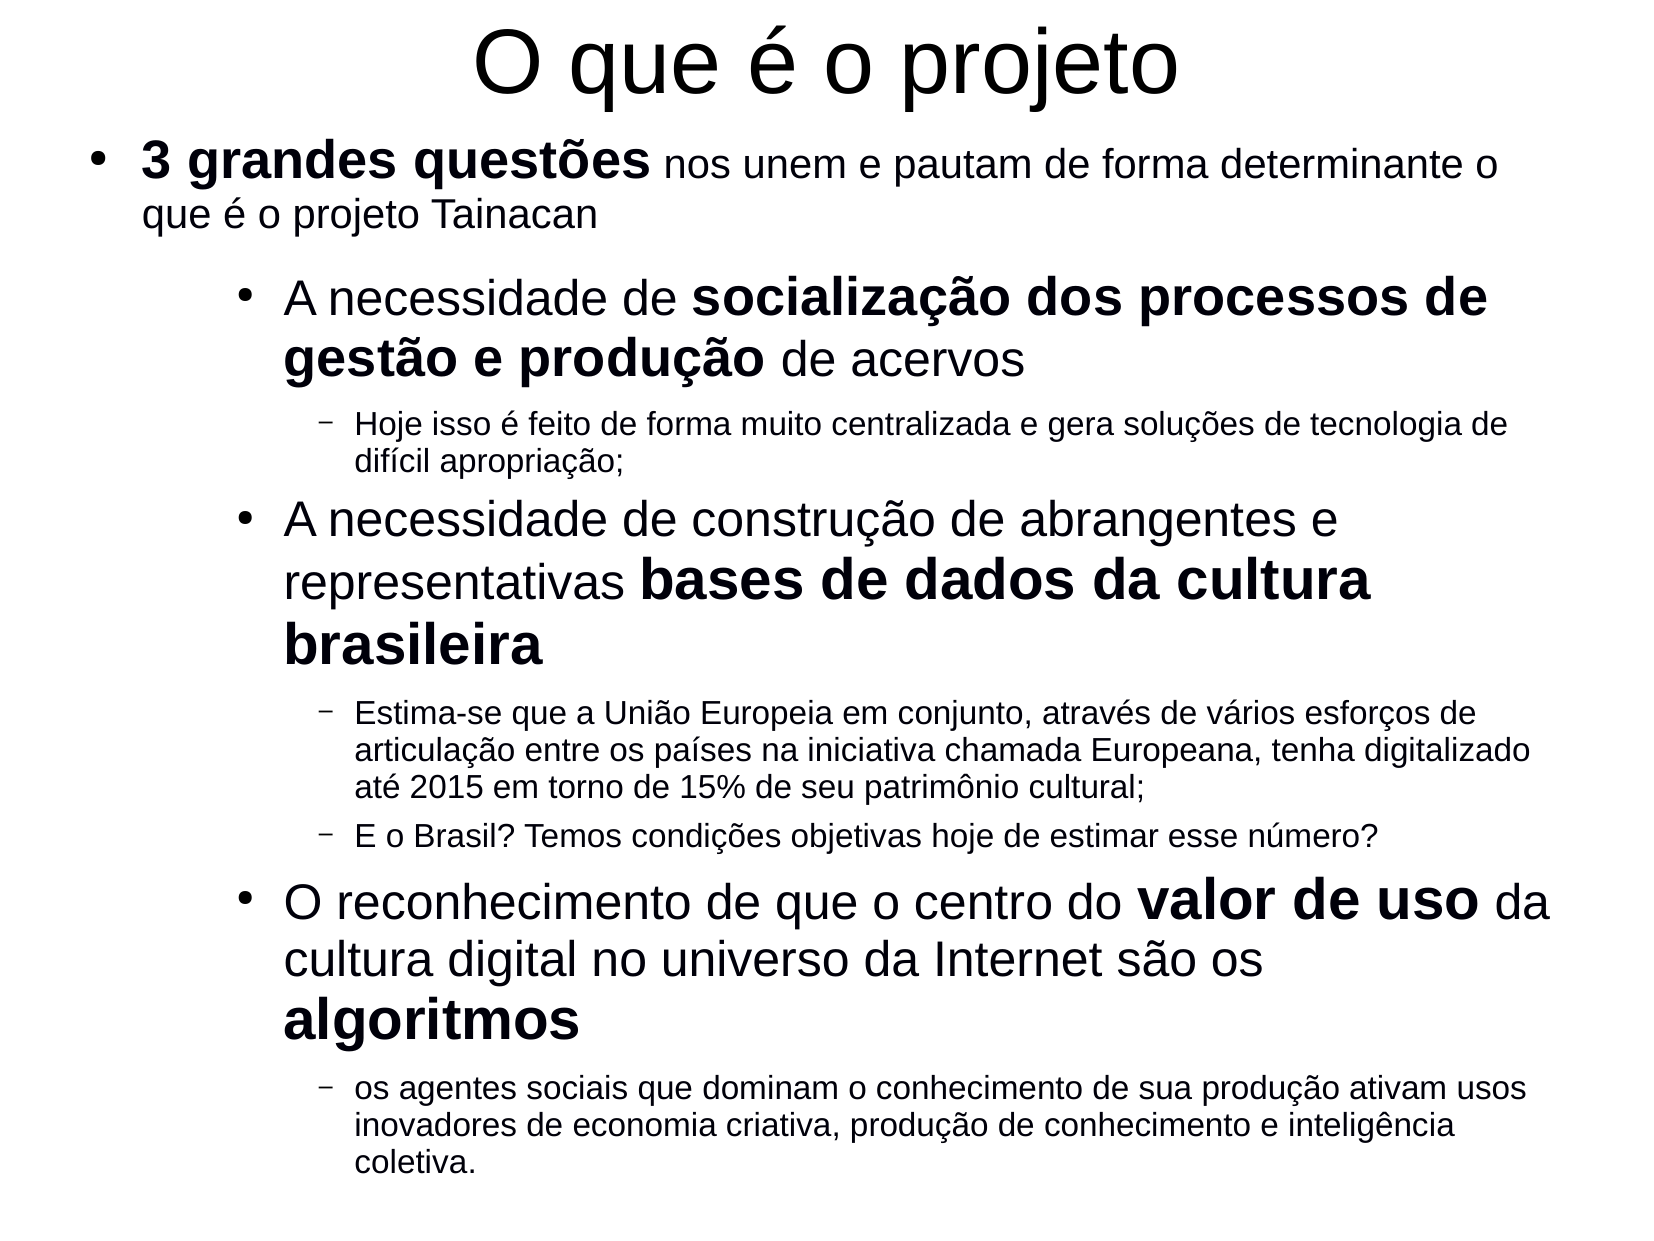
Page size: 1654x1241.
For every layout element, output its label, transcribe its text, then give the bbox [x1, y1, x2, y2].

list 3 grandes questões nos unem e pautam de forma determinante o que é o projeto Tainacan A necessidade de socialização dos processos de gestão e produção de acervos Hoje isso é feito de forma muito centralizada e gera soluções de tecnologia de difícil apropriação; A necessidade de construção de abrangentes e representativas bases de dados da cultura brasileira Estima-se que a União Europeia em conjunto, através de vários esforços de articulação entre os países na iniciativa chamada Europeana, tenha digitalizado até 2015 em torno de 15% de seu patrimônio cultural; E o Brasil? Temos condições objetivas hoje de estimar esse número? O reconhecimento de que o centro do valor de uso da cultura digital no universo da Internet são os algoritmos os agentes sociais que dominam o conhecimento de sua produção ativam usos inovadores de economia criativa, produção de conhecimento e inteligência coletiva. [70, 129, 1560, 850]
title O que é o projeto [0, 10, 1654, 114]
